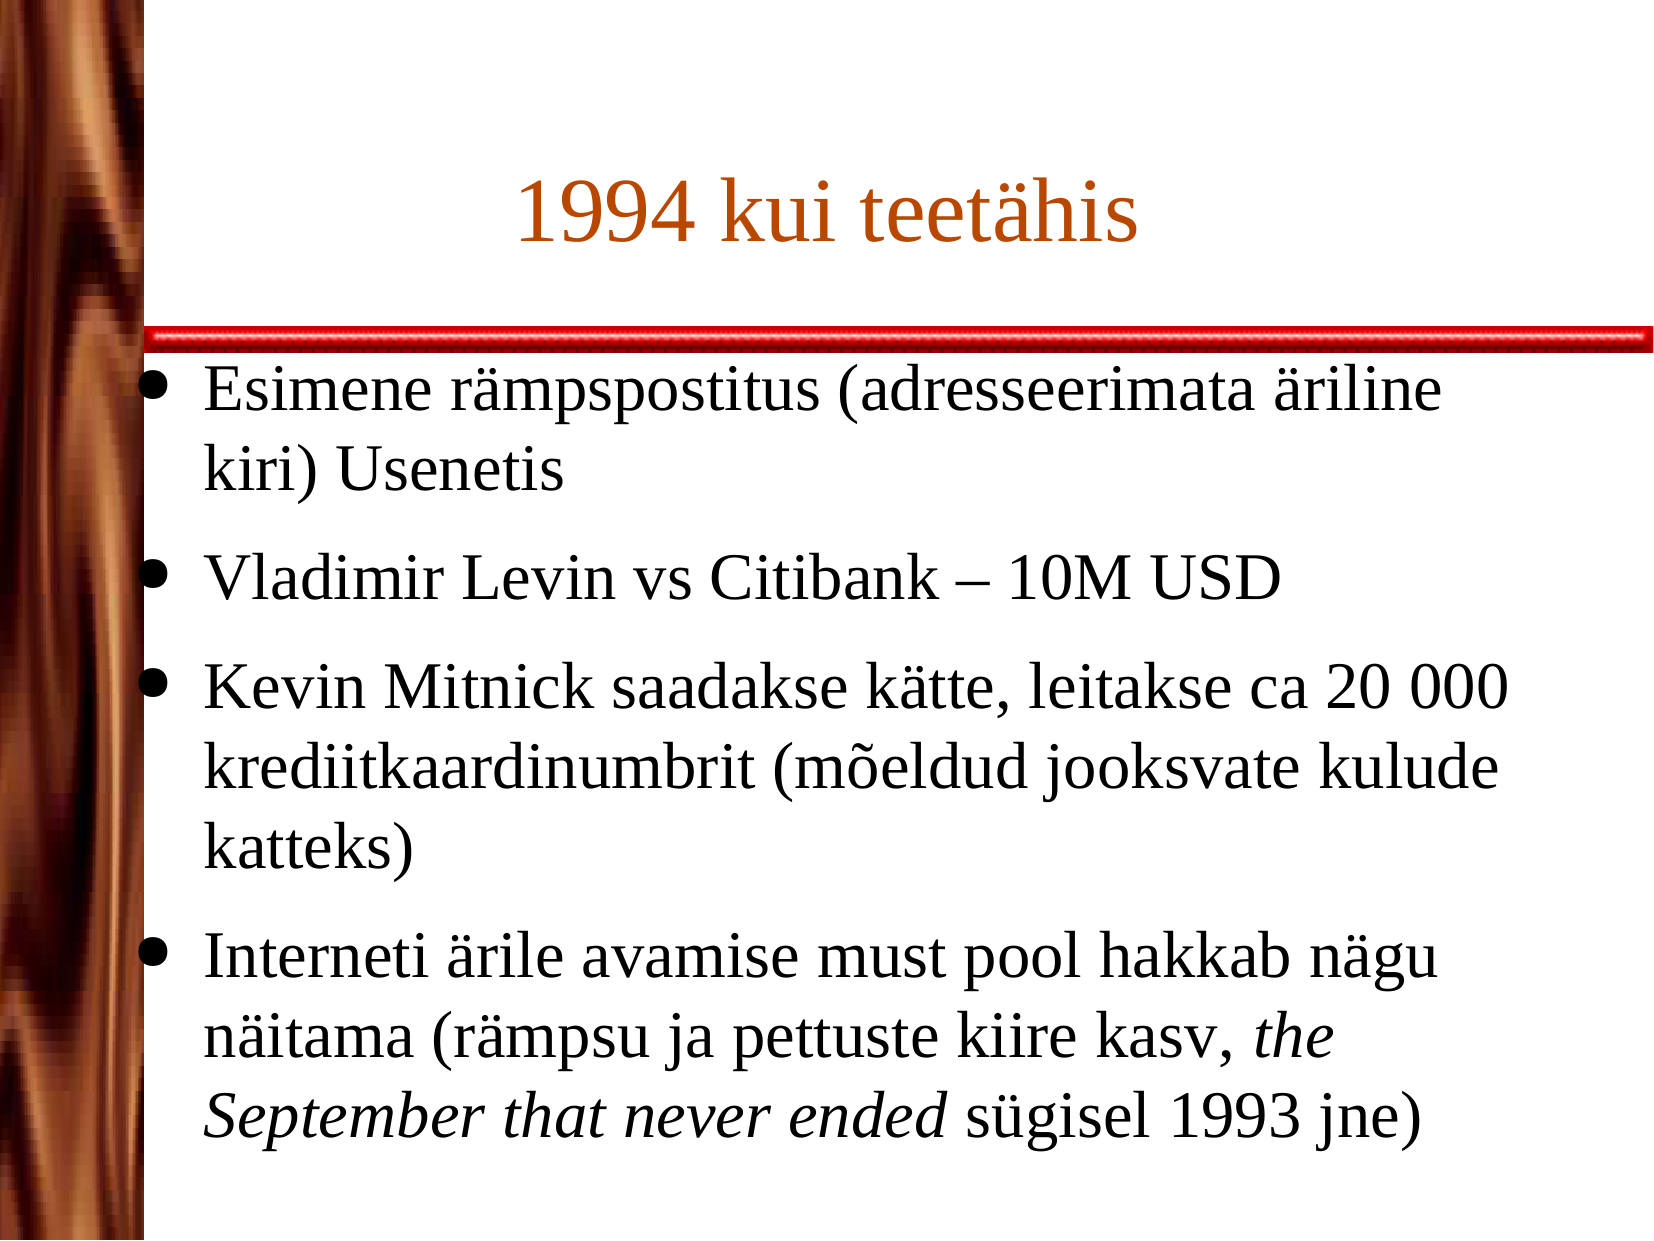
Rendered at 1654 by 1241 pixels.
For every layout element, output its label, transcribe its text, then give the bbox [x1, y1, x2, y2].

picture [0, 0, 1654, 1240]
list Esimene rämpspostitus (adresseerimata äriline kiri) Usenetis Vladimir Levin vs Citibank – 10M USD Kevin Mitnick saadakse kätte, leitakse ca 20 000 krediitkaardinumbrit (mõeldud jooksvate kulude katteks) Interneti ärile avamise must pool hakkab nägu näitama (rämpsu ja pettuste kiire kasv, the September that never ended sügisel 1993 jne) [121, 344, 1534, 1146]
title 1994 kui teetähis [121, 100, 1533, 312]
